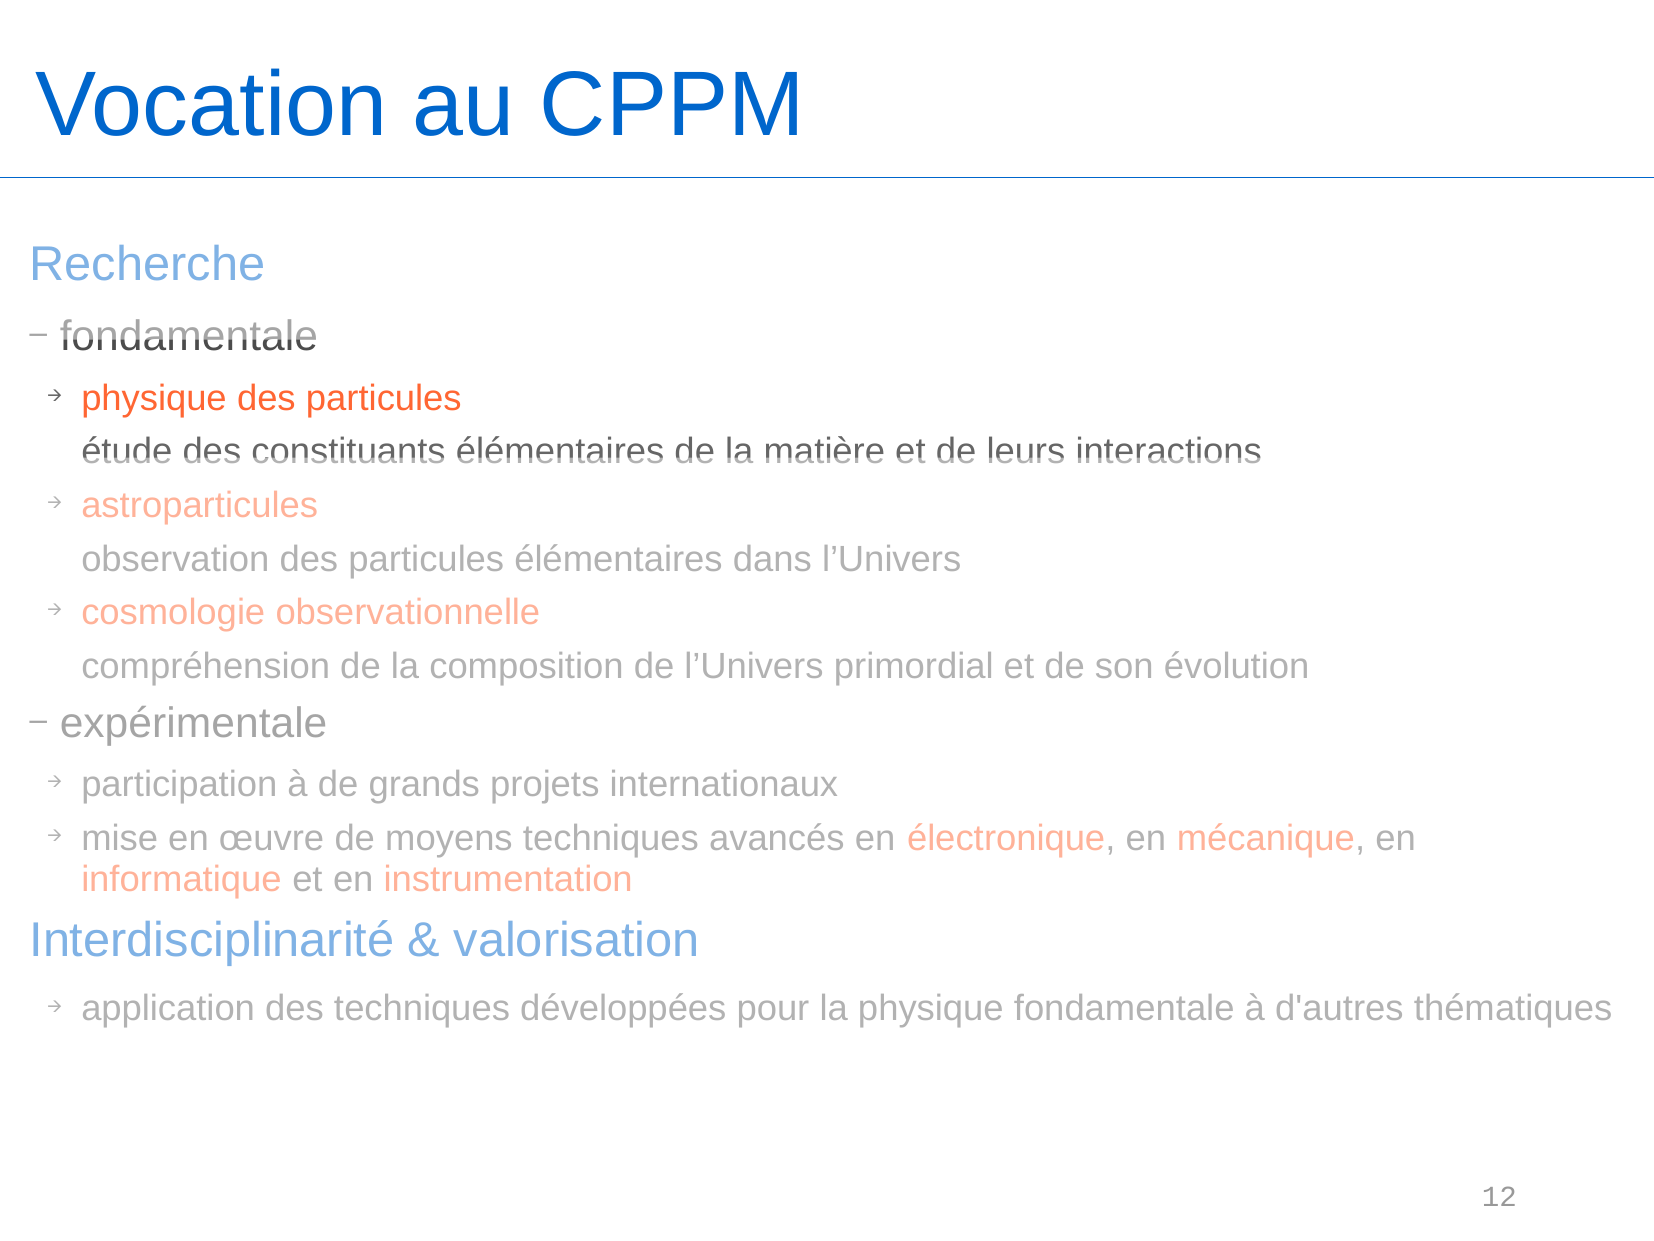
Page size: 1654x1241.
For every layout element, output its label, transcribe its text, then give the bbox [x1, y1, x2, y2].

text_box [0, 457, 1654, 1152]
list Recherche fondamentale physique des particules étude des constituants élémentaires de la matière et de leurs interactions astroparticules observation des particules élémentaires dans l’Univers cosmologie observationnelle compréhension de la composition de l’Univers primordial et de son évolution expérimentale participation à de grands projets internationaux mise en œuvre de moyens techniques avancés en électronique, en mécanique, en informatique et en instrumentation Interdisciplinarité & valorisation application des techniques développées pour la physique fondamentale à d'autres thématiques [29, 340, 1625, 457]
text_box [0, 206, 1654, 340]
title Vocation au CPPM [35, 29, 1589, 178]
